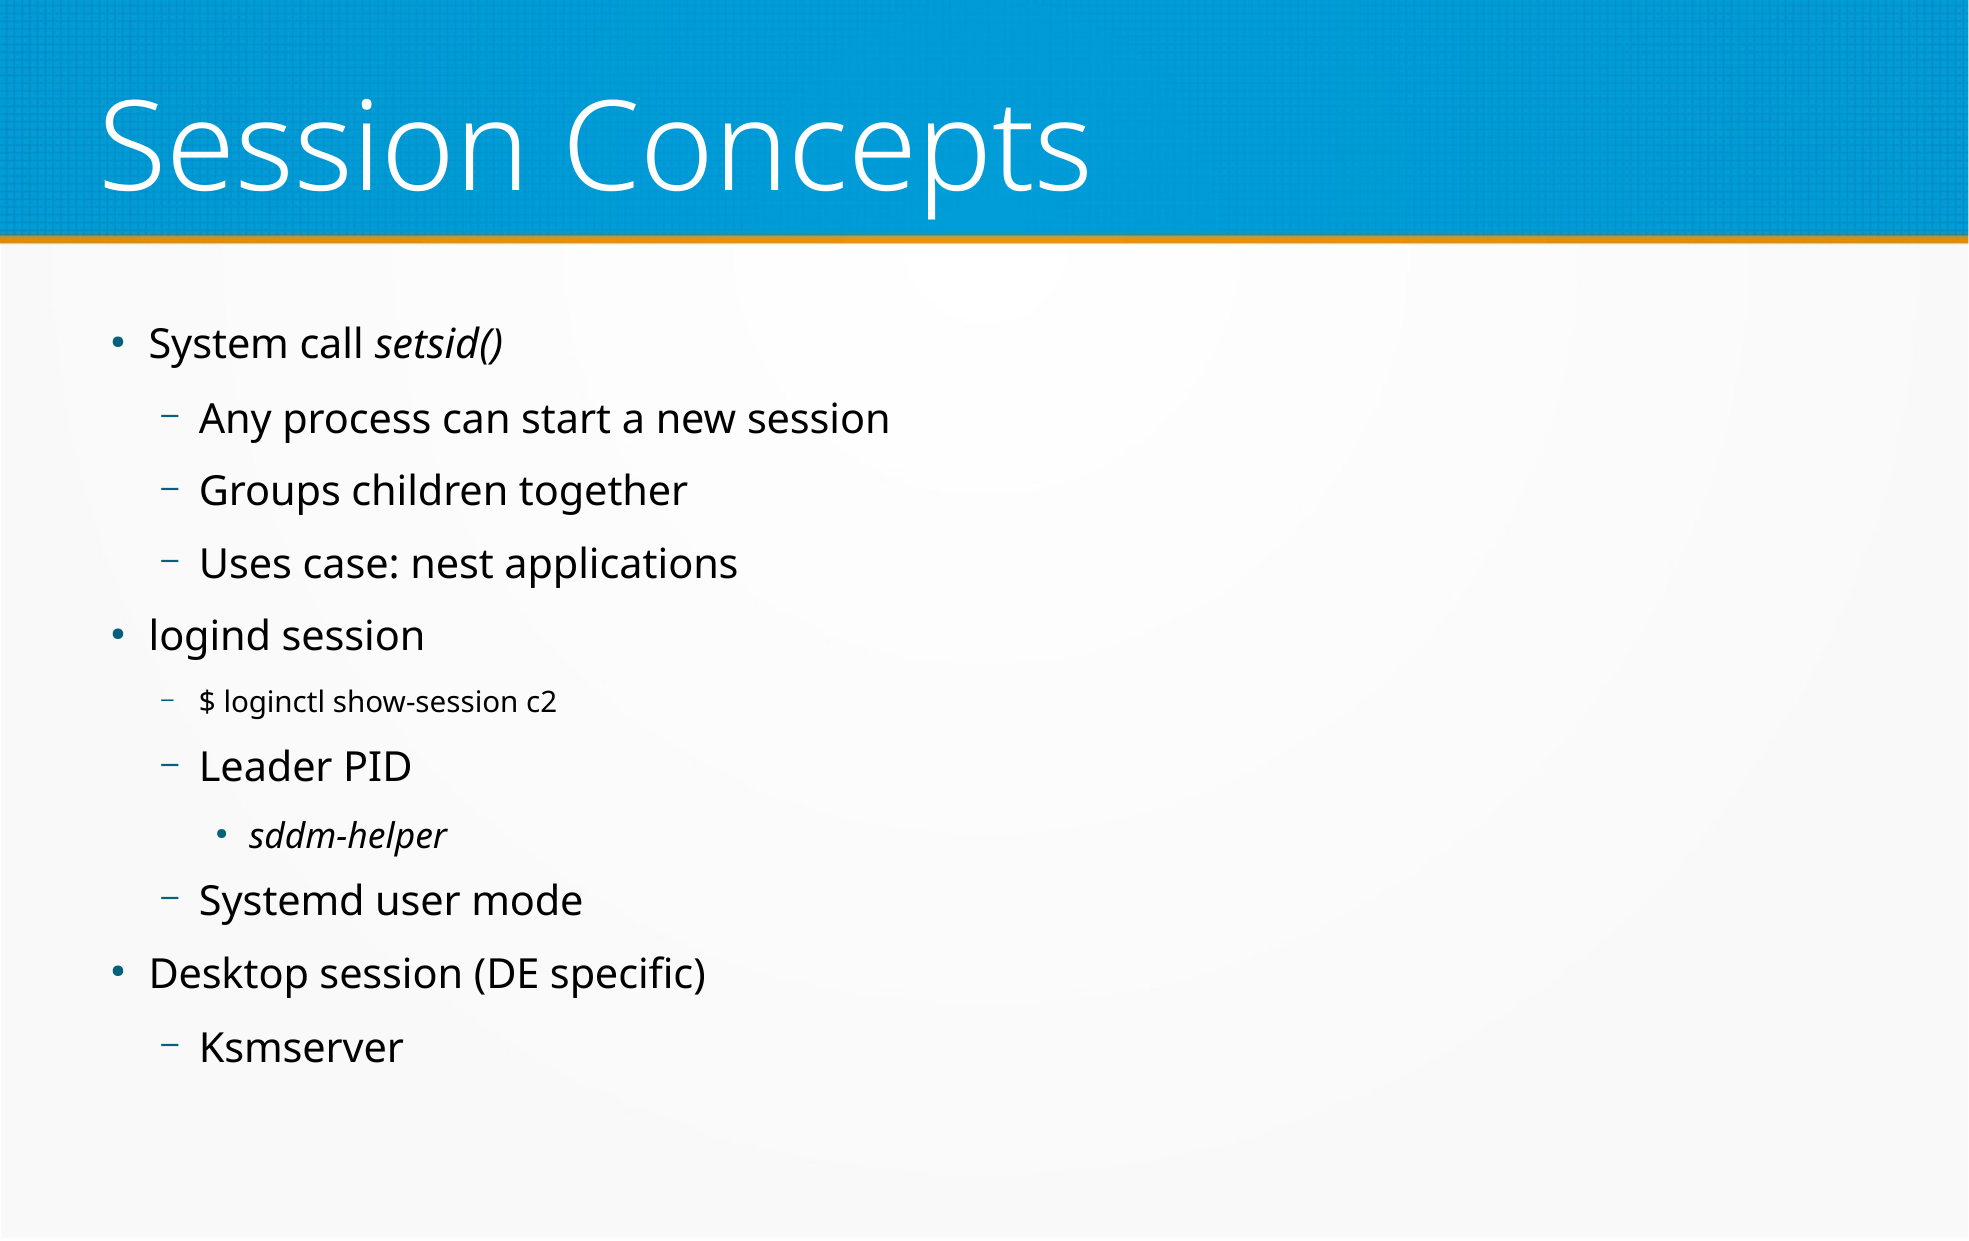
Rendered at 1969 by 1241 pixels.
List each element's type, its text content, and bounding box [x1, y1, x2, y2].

picture [0, 233, 1969, 1241]
list System call setsid() Any process can start a new session Groups children together Uses case: nest applications logind session $ loginctl show-session c2 Leader PID sddm-helper Systemd user mode Desktop session (DE specific) Ksmserver [98, 315, 1861, 1081]
title Session Concepts [98, 19, 1870, 227]
